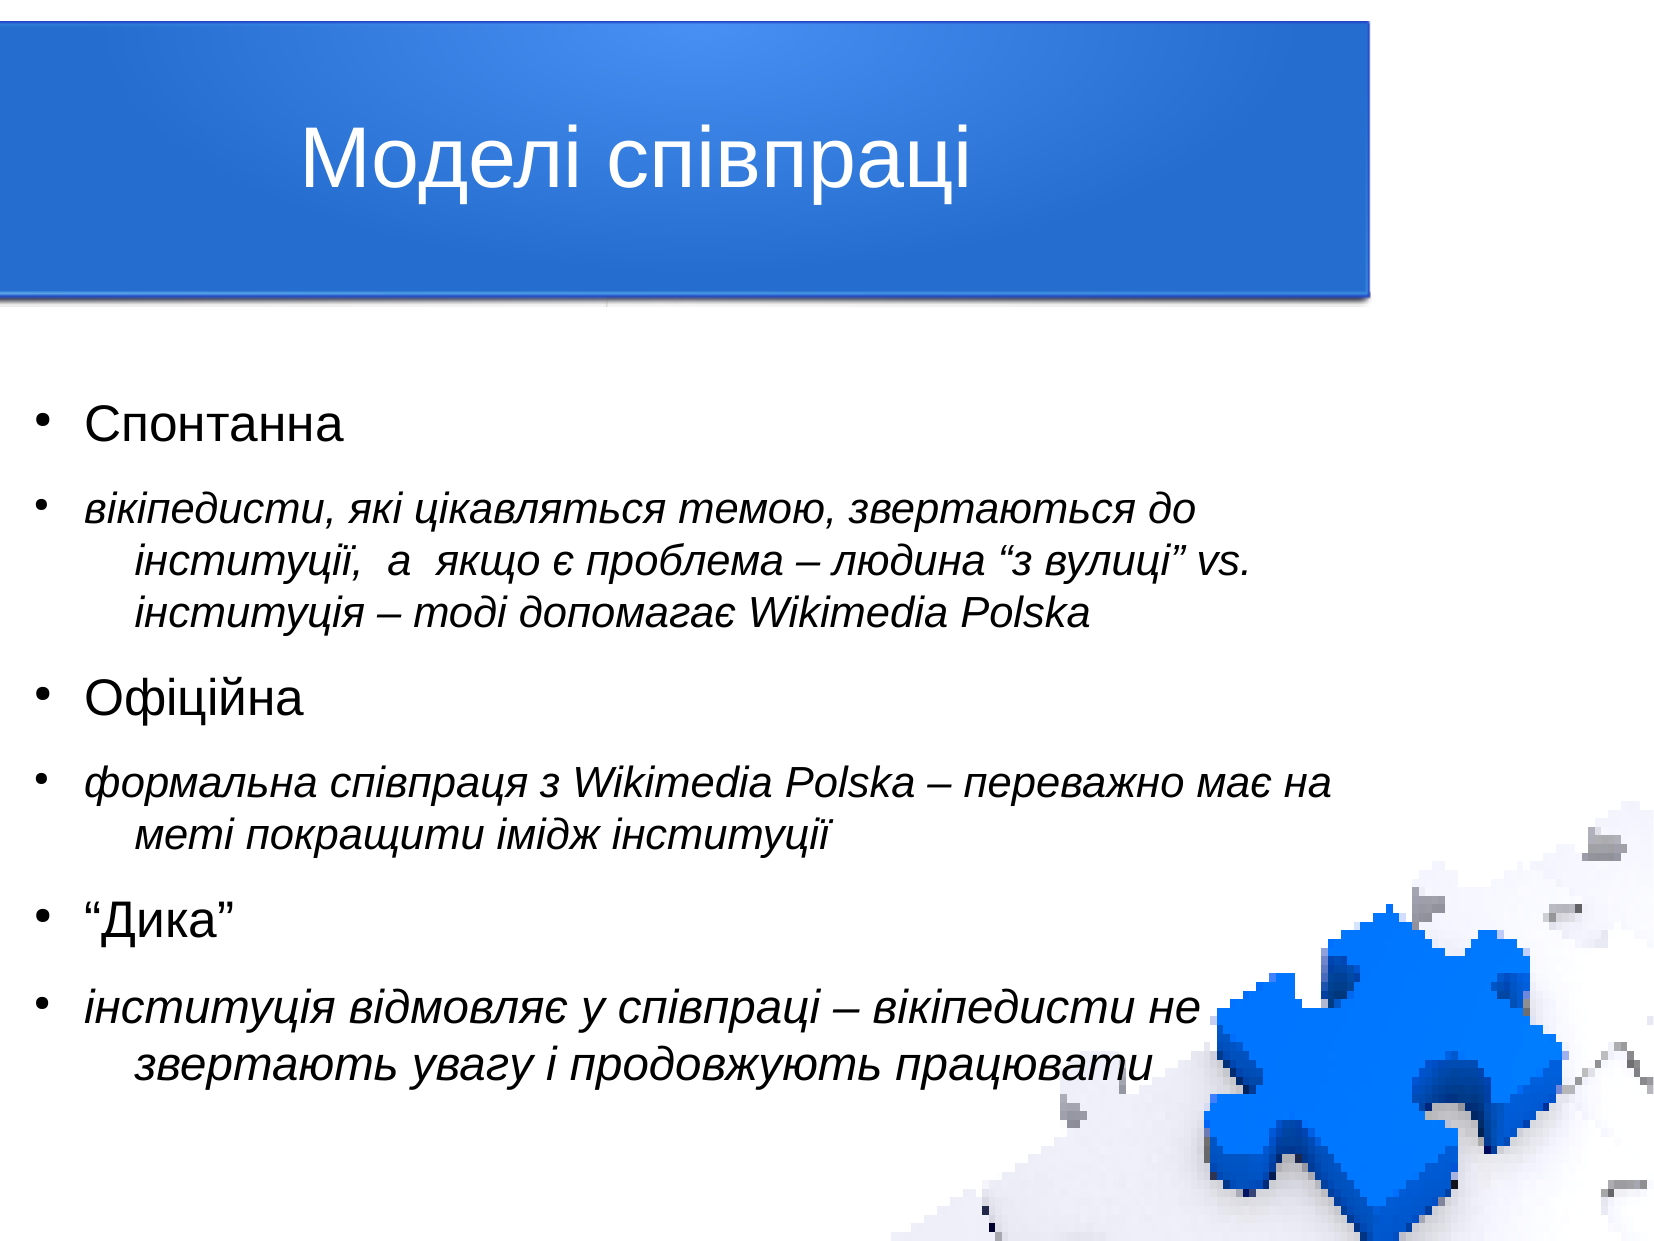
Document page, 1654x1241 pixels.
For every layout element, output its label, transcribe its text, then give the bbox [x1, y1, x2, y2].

title Моделі співпраці [0, 49, 1273, 257]
list Спонтанна вікіпедисти, які цікавляться темою, звертаються до інституції, а якщо є проблема – людина “з вулиці” vs. інституція – тоді допомагає Wikimedia Polska Офіційна формальна співпраця з Wikimedia Polska – переважно має на меті покращити імідж інституції “Дика” інституція відмовляє у співпраці – вікіпедисти не звертають увагу і продовжують працювати [0, 390, 1351, 1094]
